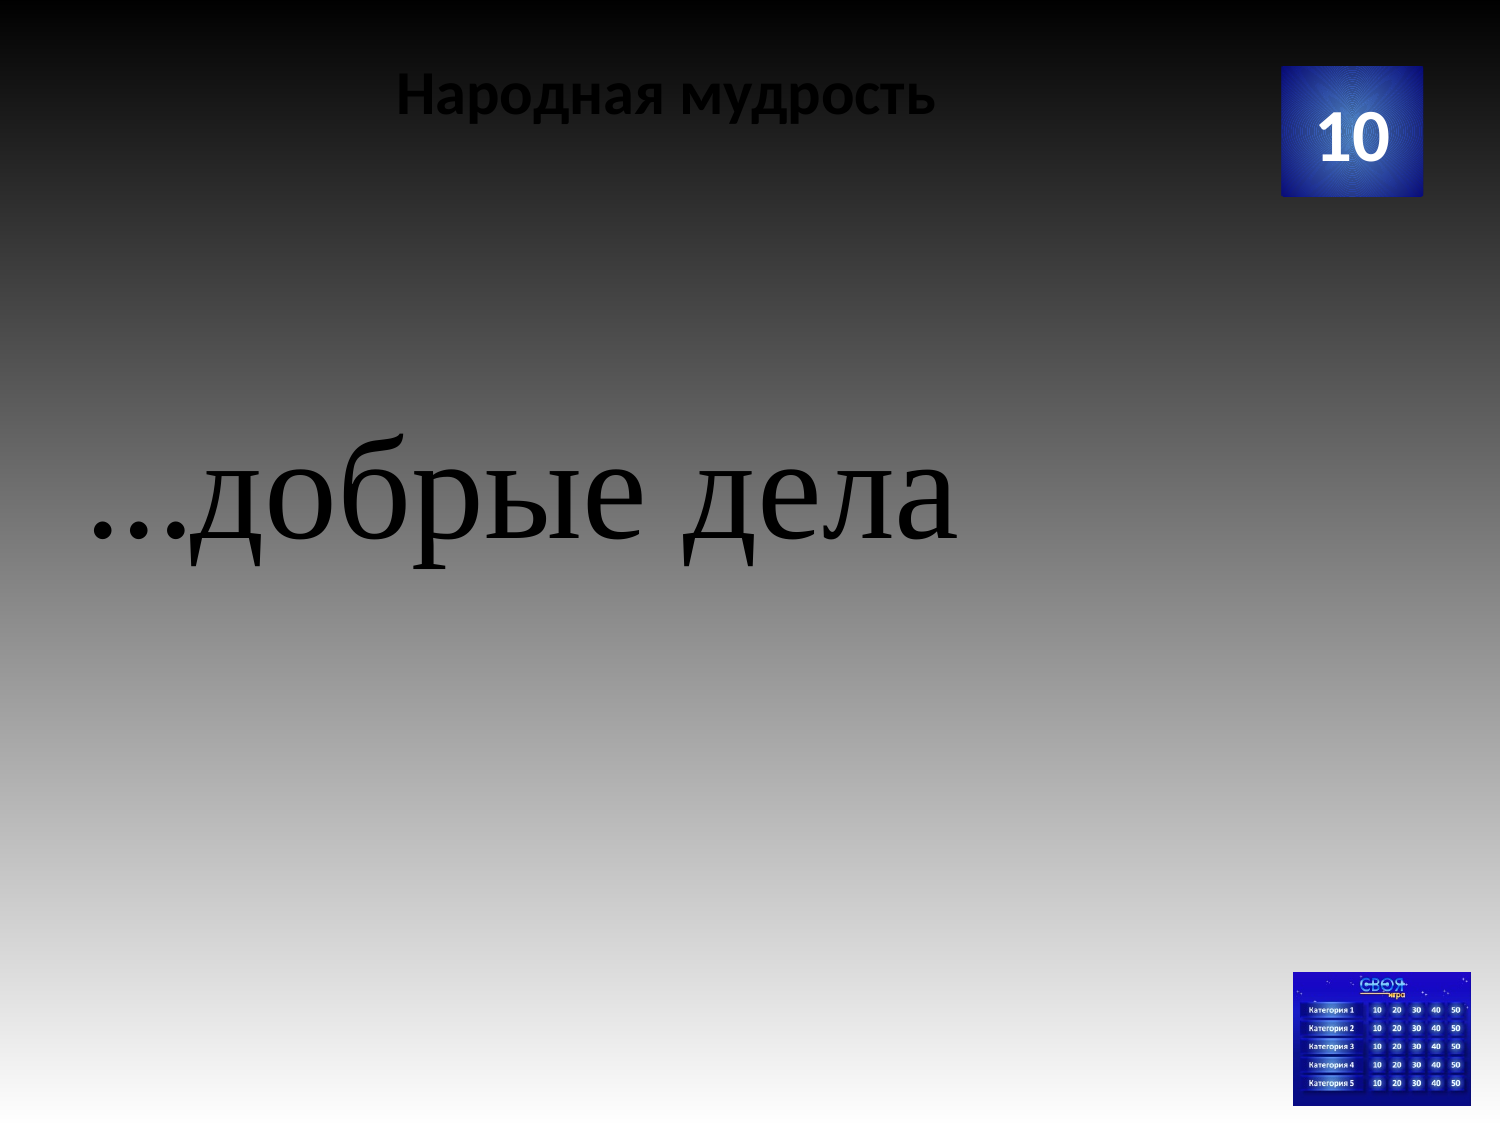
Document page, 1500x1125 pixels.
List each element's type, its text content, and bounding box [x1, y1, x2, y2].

list …добрые дела [75, 385, 1425, 1000]
picture [1293, 972, 1471, 1106]
text_box 10 [1281, 66, 1424, 197]
title Народная мудрость [75, 45, 1258, 233]
